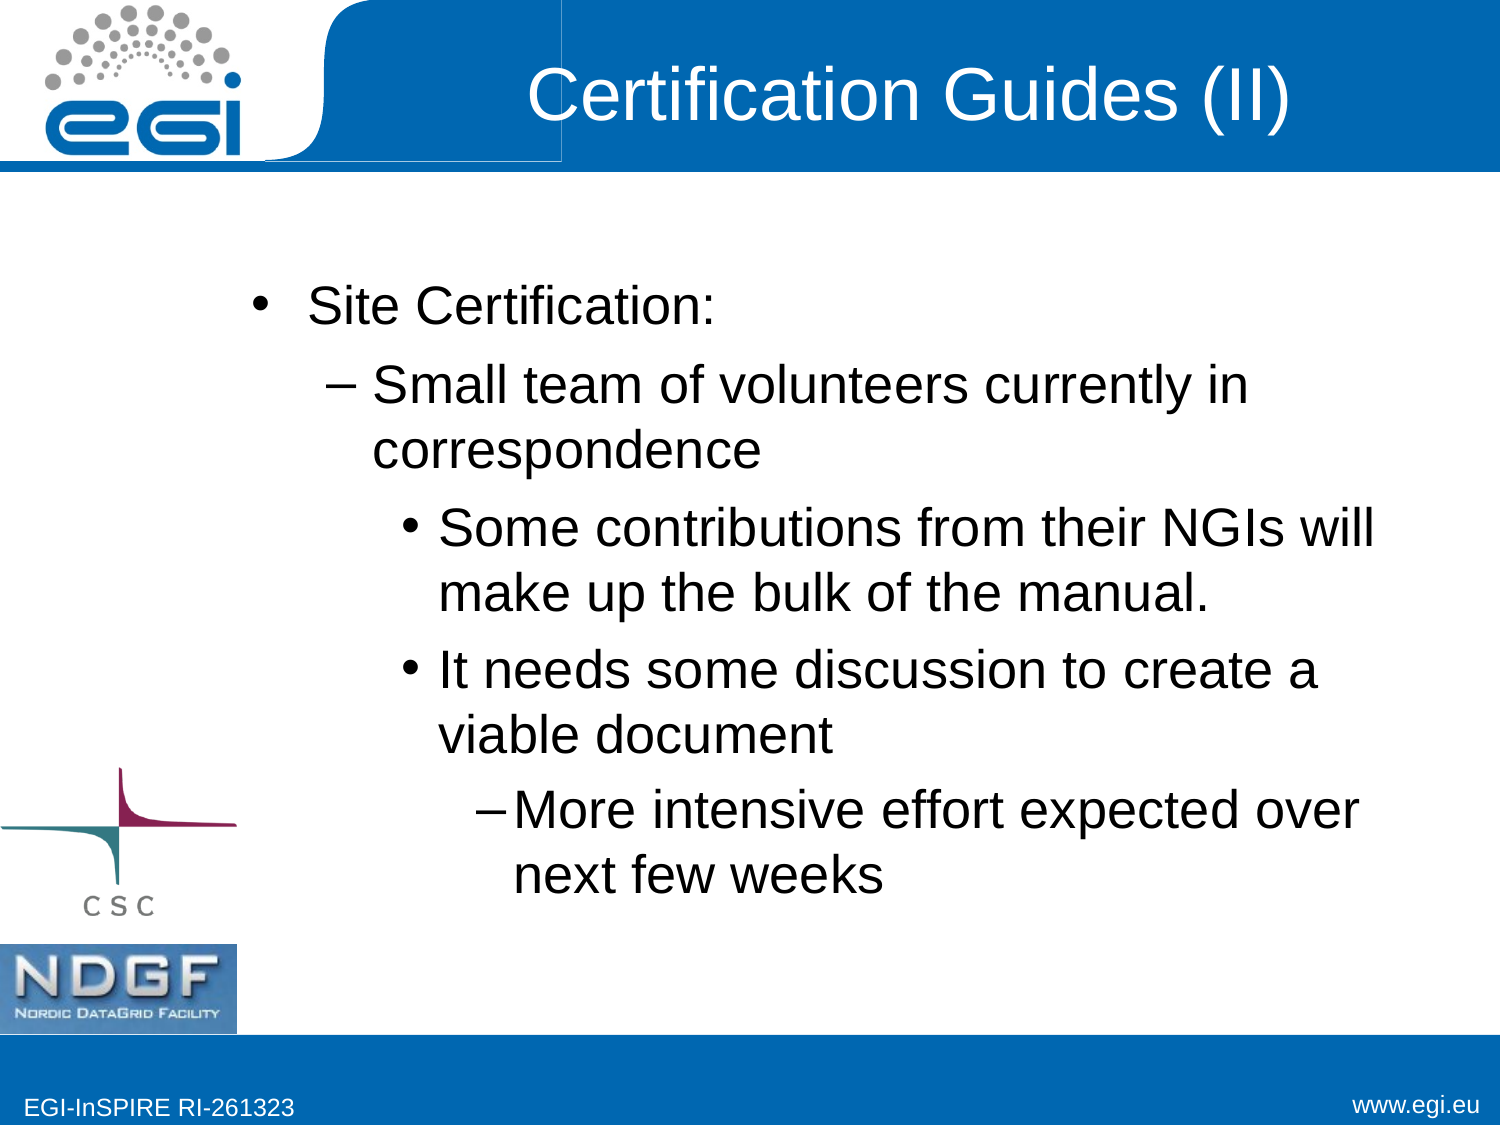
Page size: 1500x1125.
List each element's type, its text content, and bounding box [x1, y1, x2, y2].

list Site Certification: Small team of volunteers currently in correspondence Some contributions from their NGIs will make up the bulk of the manual. It needs some discussion to create a viable document More intensive effort expected over next few weeks [236, 262, 1426, 1006]
picture [0, 767, 236, 916]
picture [0, 944, 237, 1034]
title Certification Guides (II) [348, 0, 1471, 208]
picture [0, 0, 265, 161]
